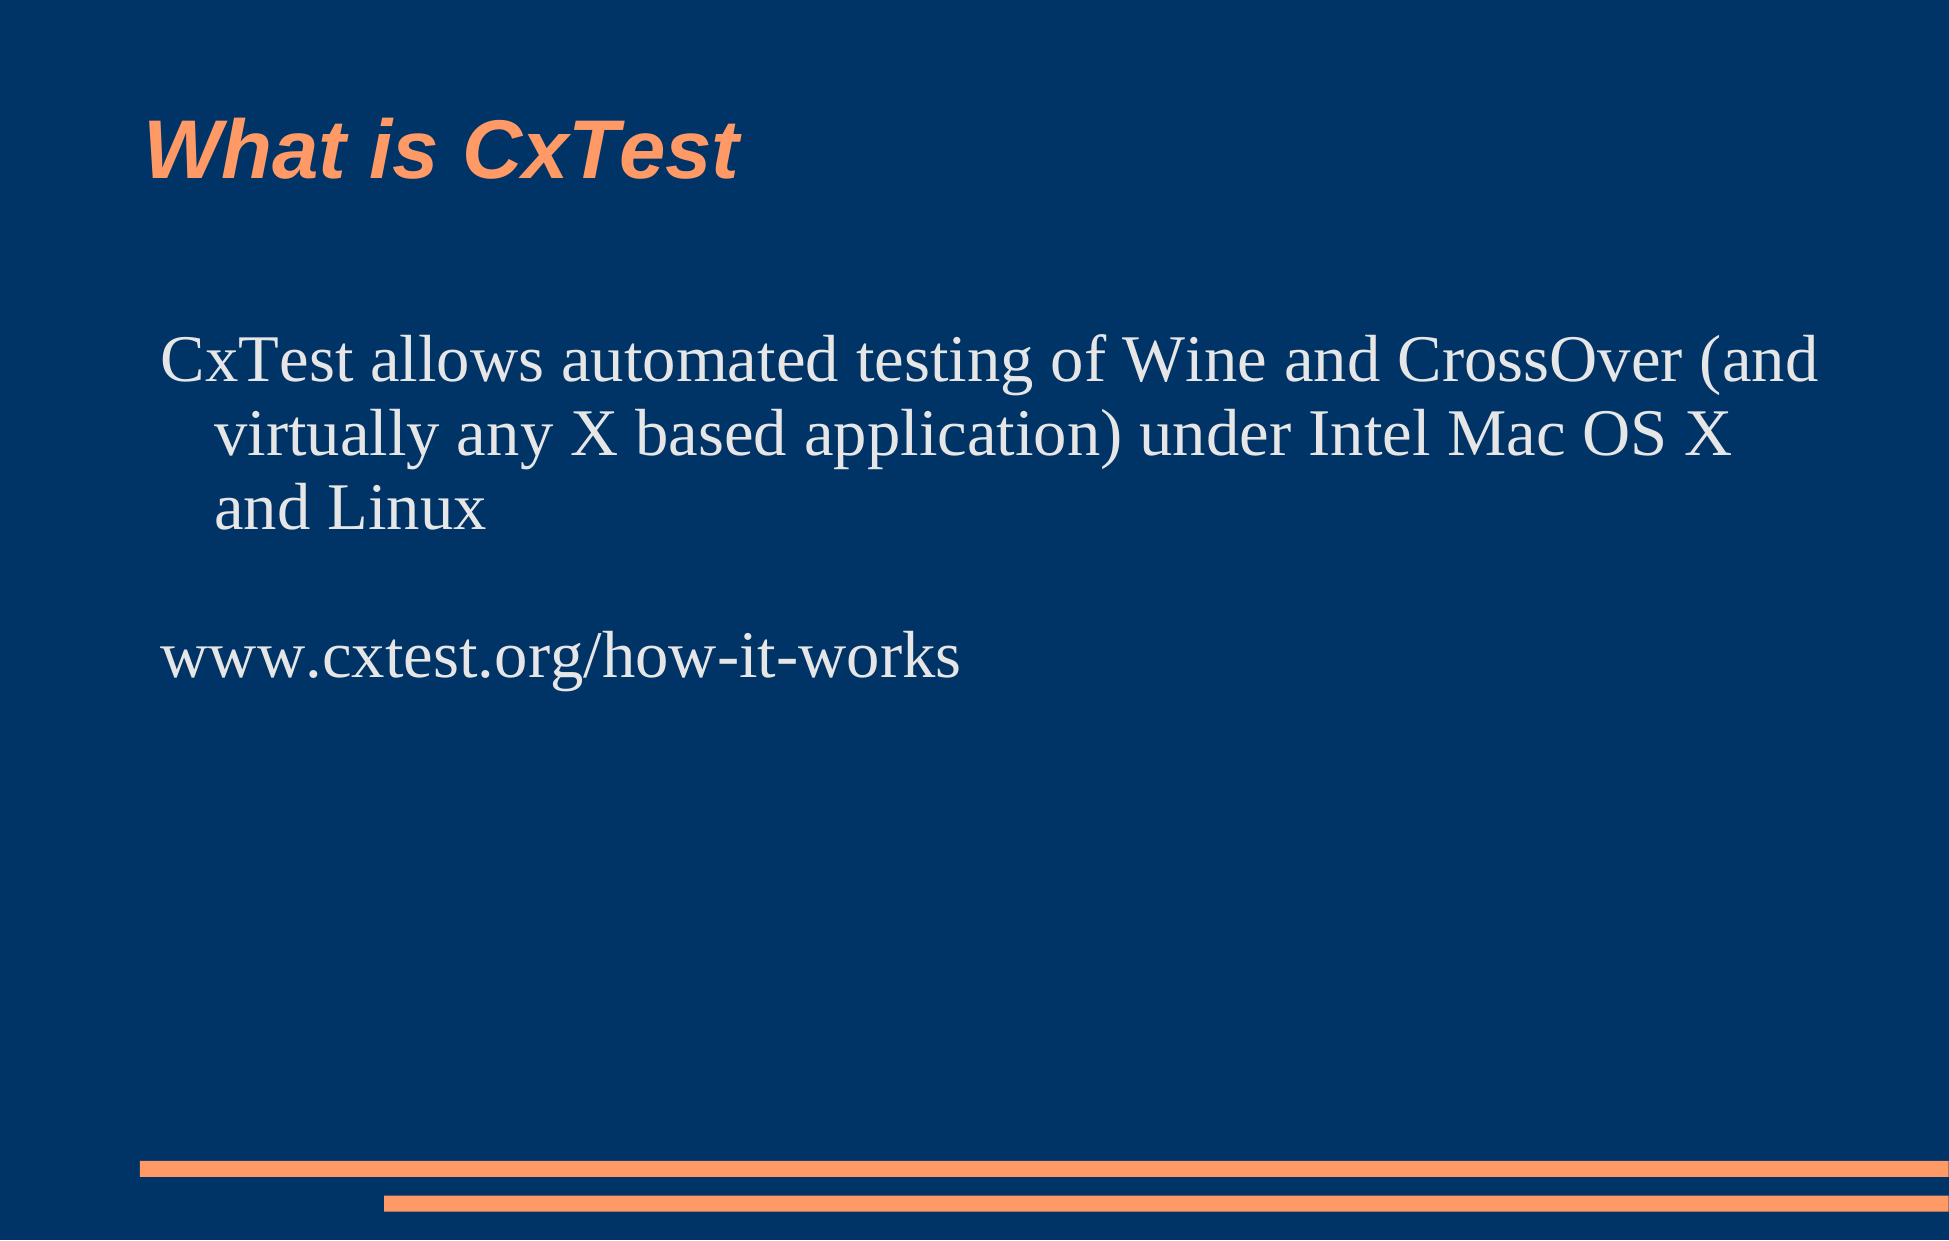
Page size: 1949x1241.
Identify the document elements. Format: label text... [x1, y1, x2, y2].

list CxTest allows automated testing of Wine and CrossOver (and virtually any X based application) under Intel Mac OS X and Linux www.cxtest.org/how-it-works [143, 322, 1840, 1133]
title What is CxTest [143, 46, 1808, 254]
